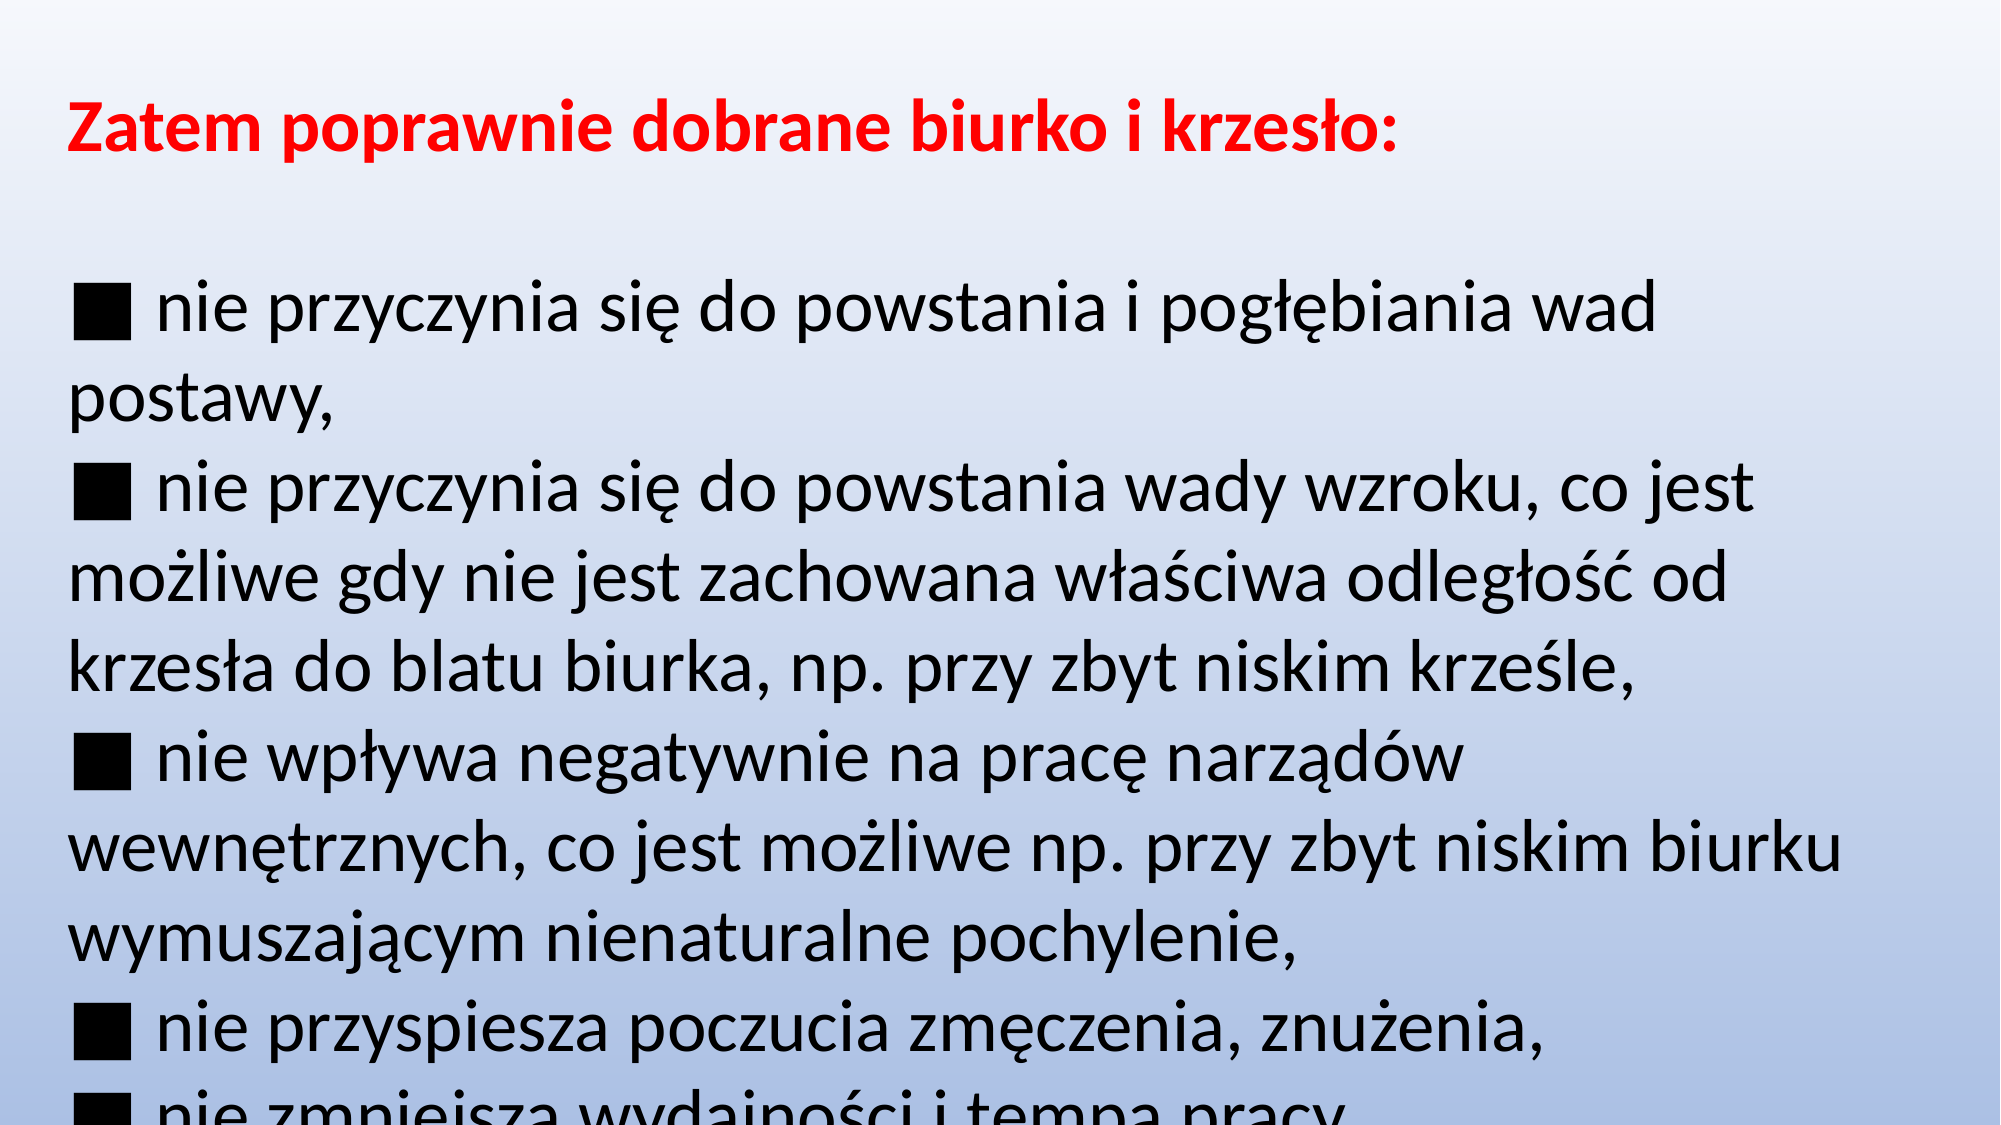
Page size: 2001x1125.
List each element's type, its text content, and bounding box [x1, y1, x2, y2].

text_box Zatem poprawnie dobrane biurko i krzesło: ■ nie przyczynia się do powstania i pogłębiania wad postawy, ■ nie przyczynia się do powstania wady wzroku, co jest możliwe gdy nie jest zachowana właściwa odległość od krzesła do blatu biurka, np. przy zbyt niskim krześle, ■ nie wpływa negatywnie na pracę narządów wewnętrznych, co jest możliwe np. przy zbyt niskim biurku wymuszającym nienaturalne pochylenie, ■ nie przyspiesza poczucia zmęczenia, znużenia, ■ nie zmniejsza wydajności i tempa pracy. [52, 68, 1948, 1084]
